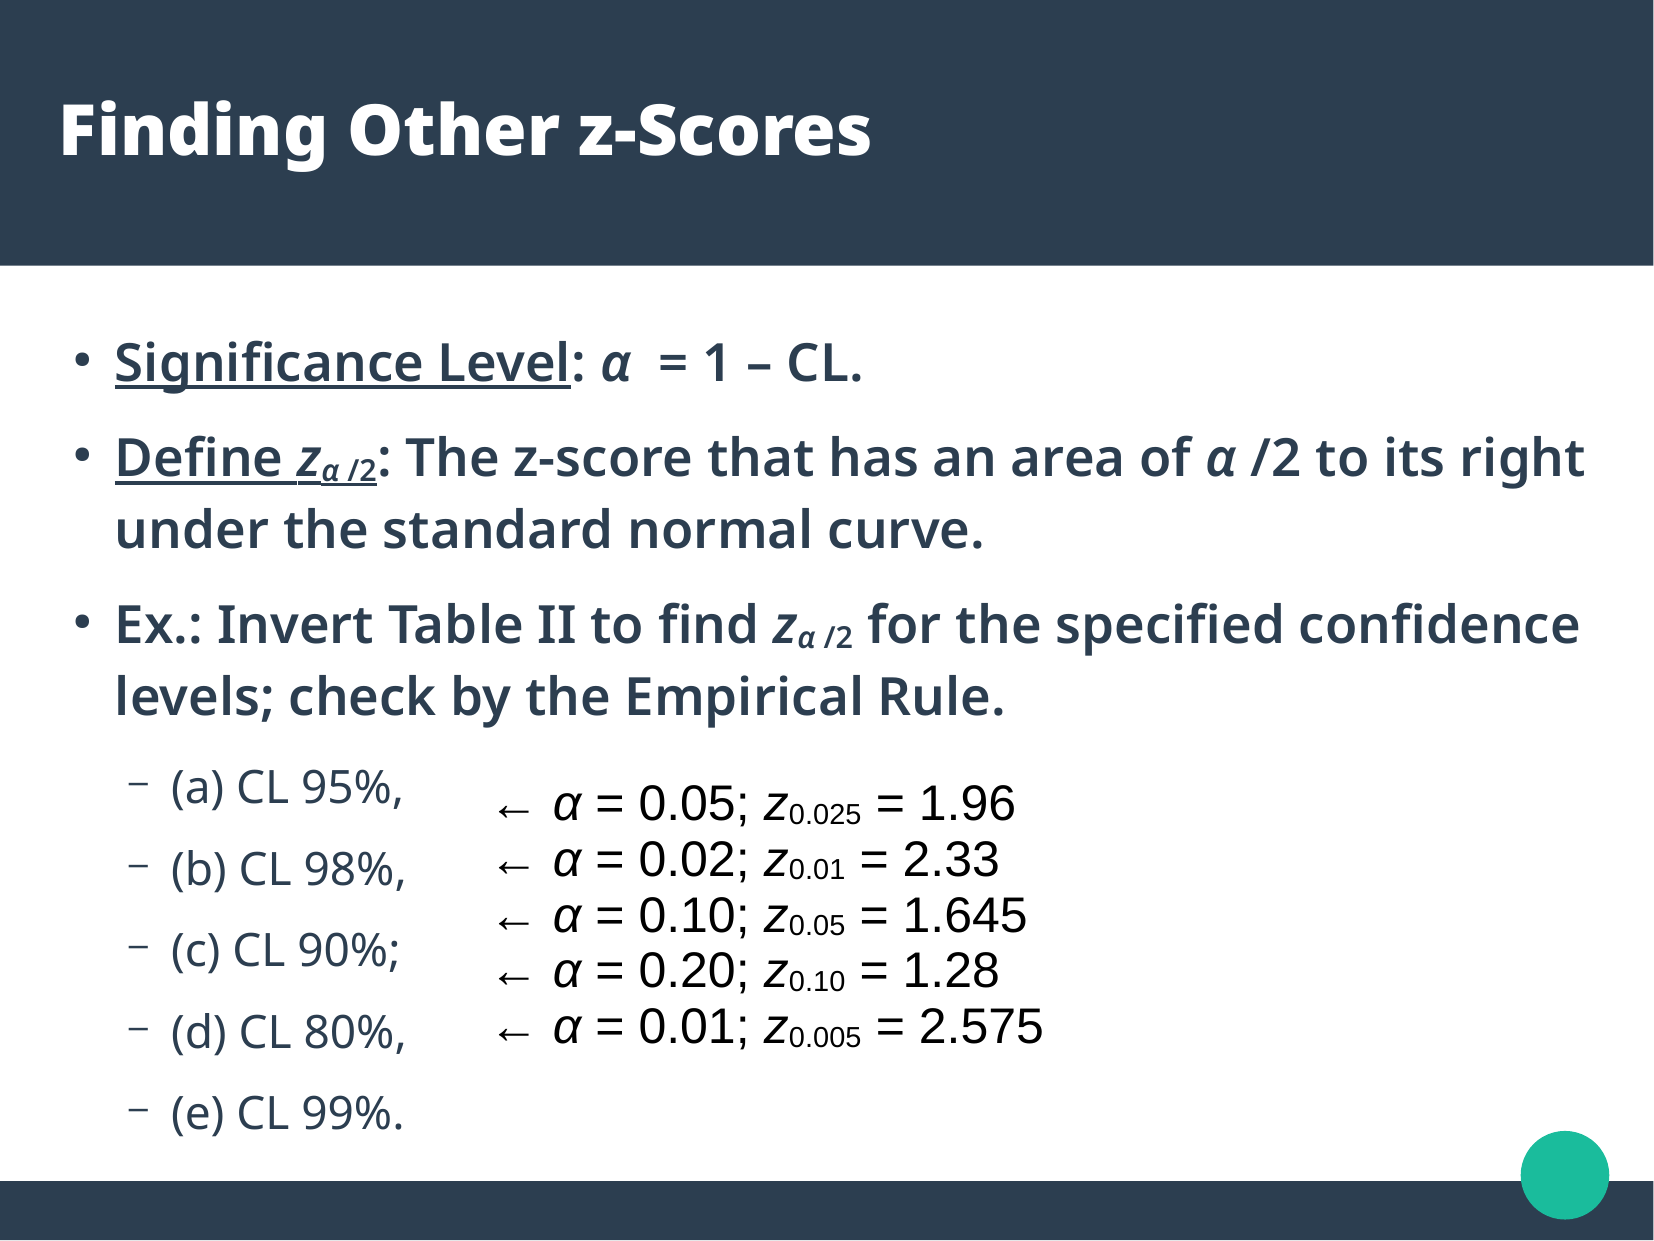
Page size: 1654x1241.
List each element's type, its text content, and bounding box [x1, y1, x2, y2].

title Finding Other z-Scores [59, 49, 1595, 207]
list Significance Level: α = 1 – CL. Define zα /2: The z-score that has an area of α /2 to its right under the standard normal curve. Ex.: Invert Table II to find zα /2 for the specified confidence levels; check by the Empirical Rule. (a) CL 95%, (b) CL 98%, (c) CL 90%; (d) CL 80%, (e) CL 99%. [59, 324, 1595, 1152]
text_box ← α = 0.05; z0.025 = 1.96 ← α = 0.02; z0.01 = 2.33 ← α = 0.10; z0.05 = 1.645 ← α = 0.20; z0.10 = 1.28 ← α = 0.01; z0.005 = 2.575 [474, 768, 1261, 1145]
